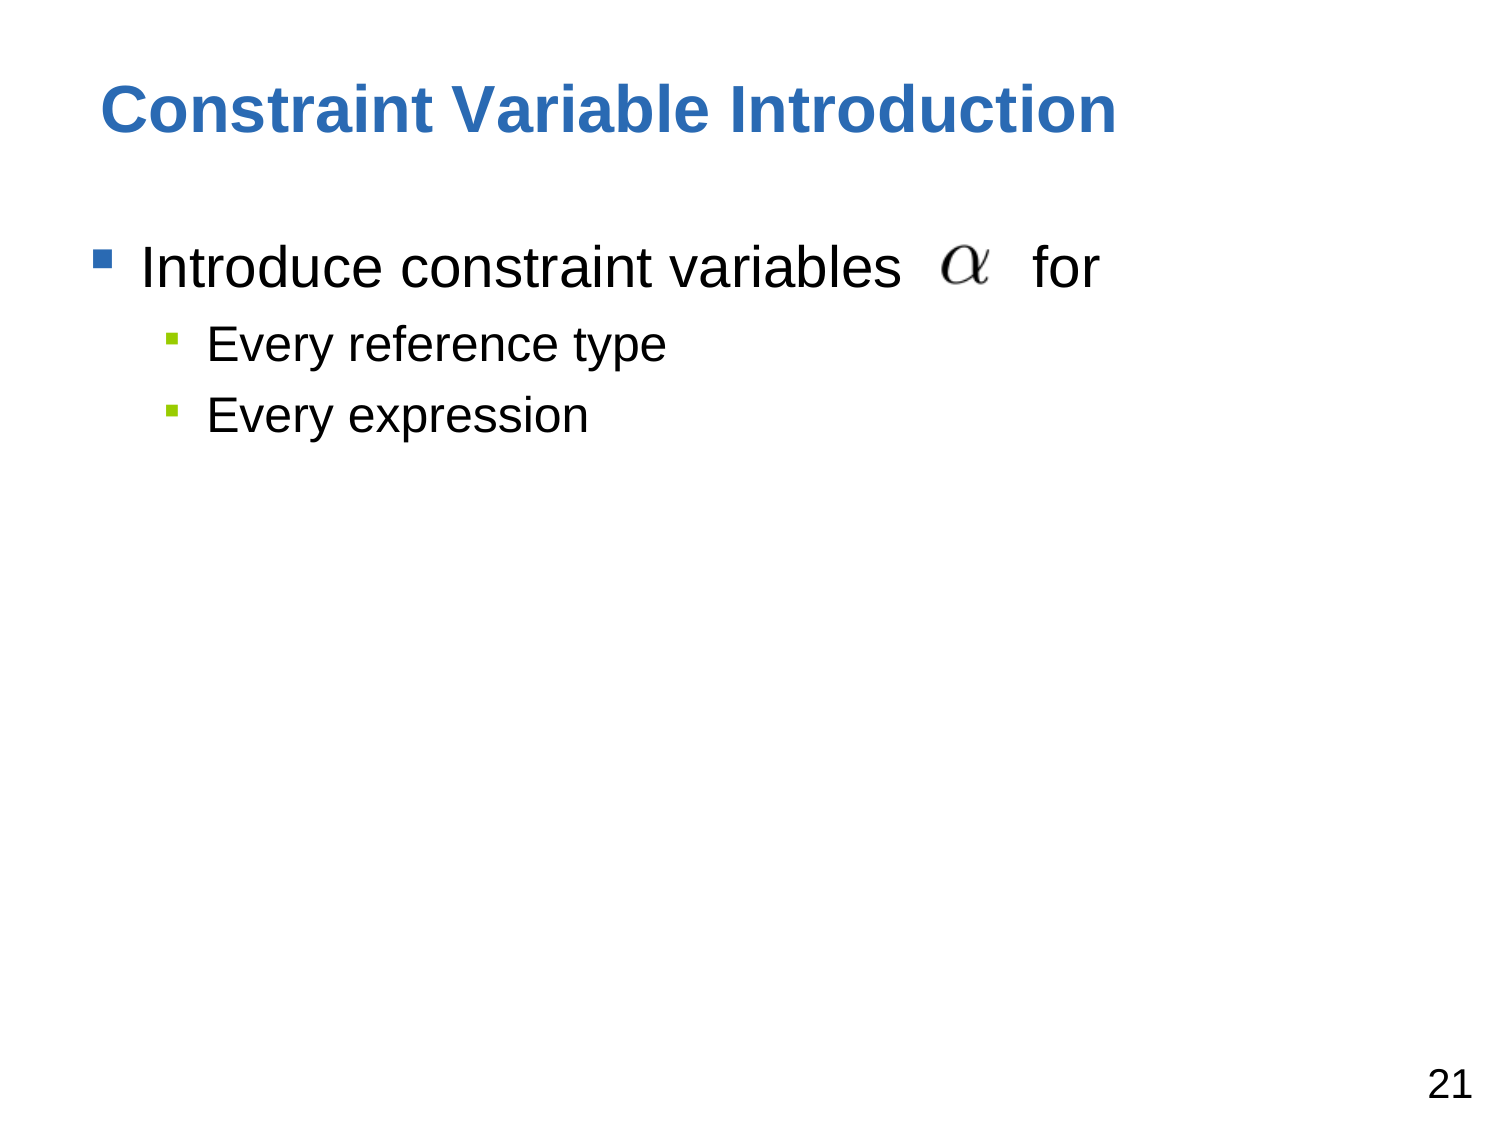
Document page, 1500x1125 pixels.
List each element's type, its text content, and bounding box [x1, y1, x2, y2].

list Introduce constraint variables for Every reference type Every expression [87, 220, 1407, 1014]
title Constraint Variable Introduction [85, 61, 1407, 158]
picture [918, 224, 1013, 304]
